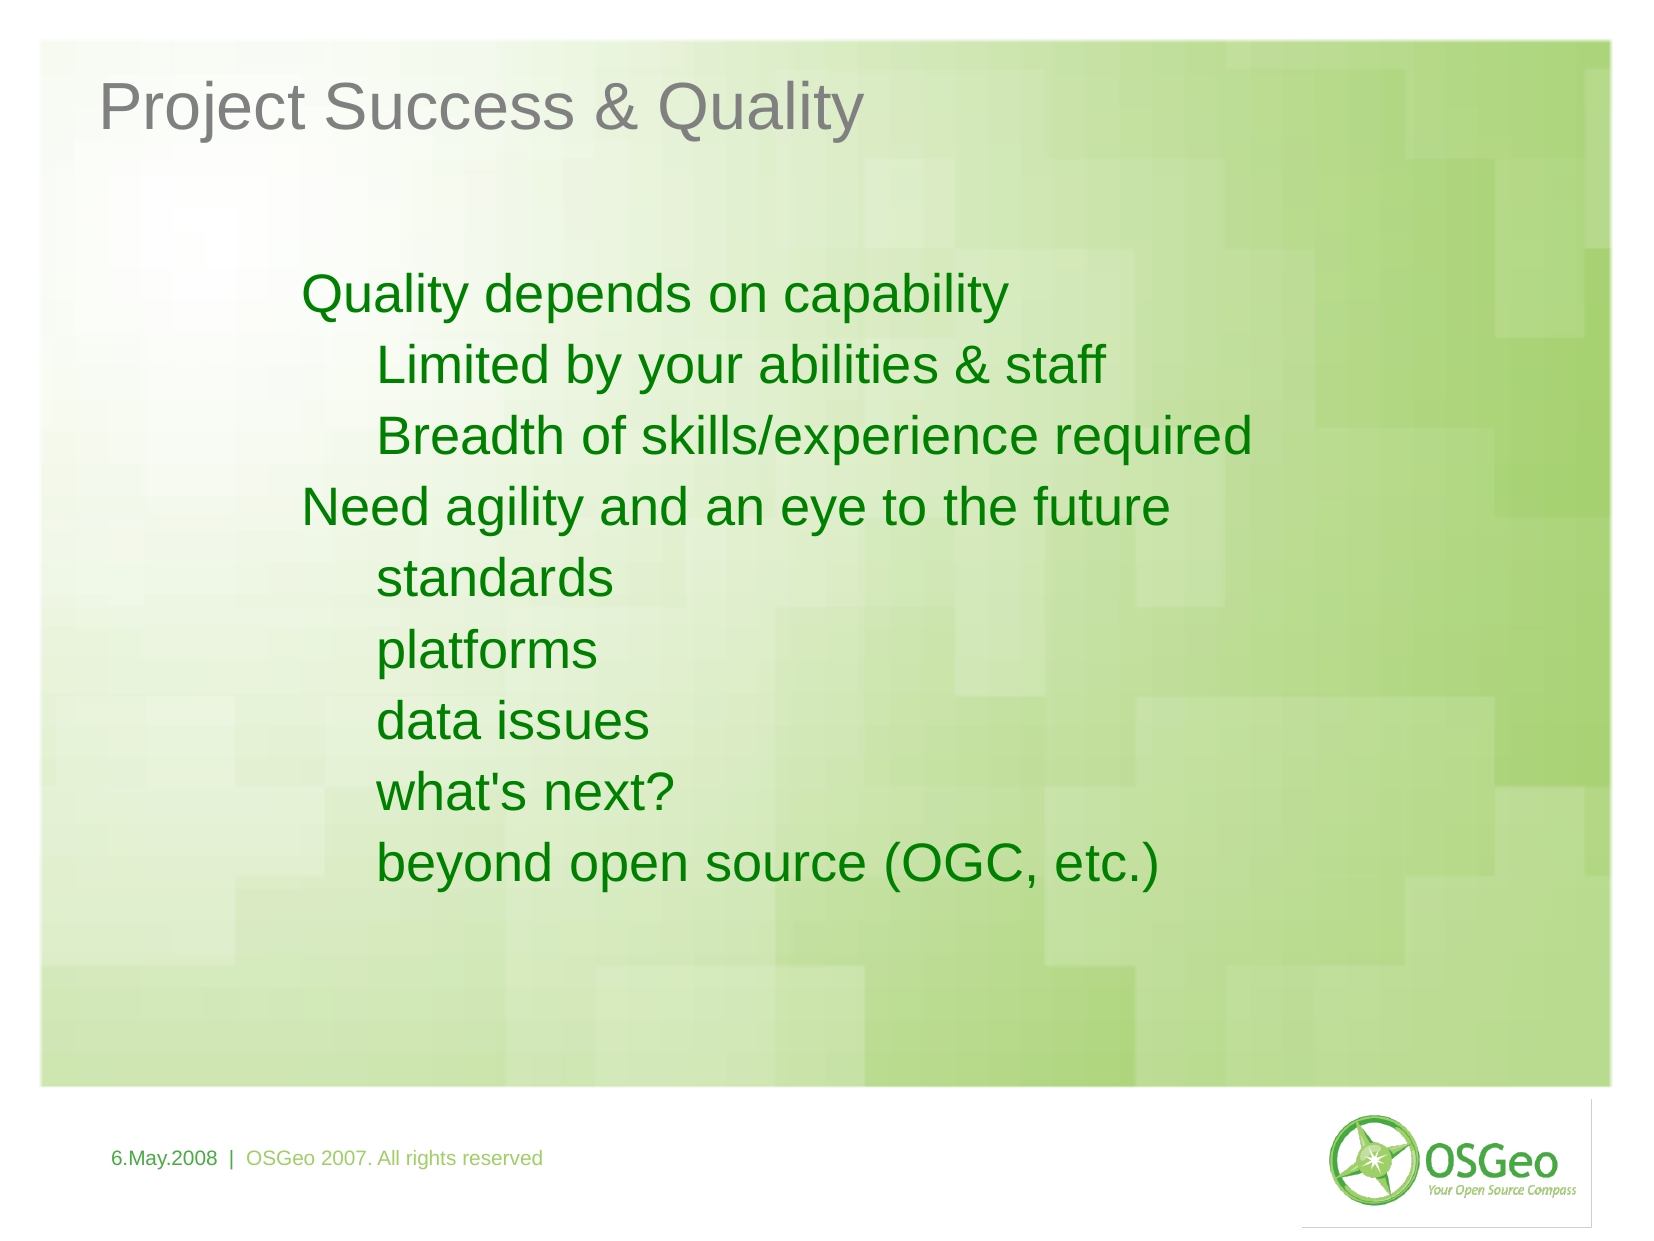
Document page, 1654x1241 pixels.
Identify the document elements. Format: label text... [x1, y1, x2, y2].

list Quality depends on capability Limited by your abilities & staff Breadth of skills/experience required Need agility and an eye to the future standards platforms data issues what's next? beyond open source (OGC, etc.) [211, 272, 1452, 929]
title Project Success & Quality [98, 47, 1266, 170]
picture [0, 1, 1654, 1239]
